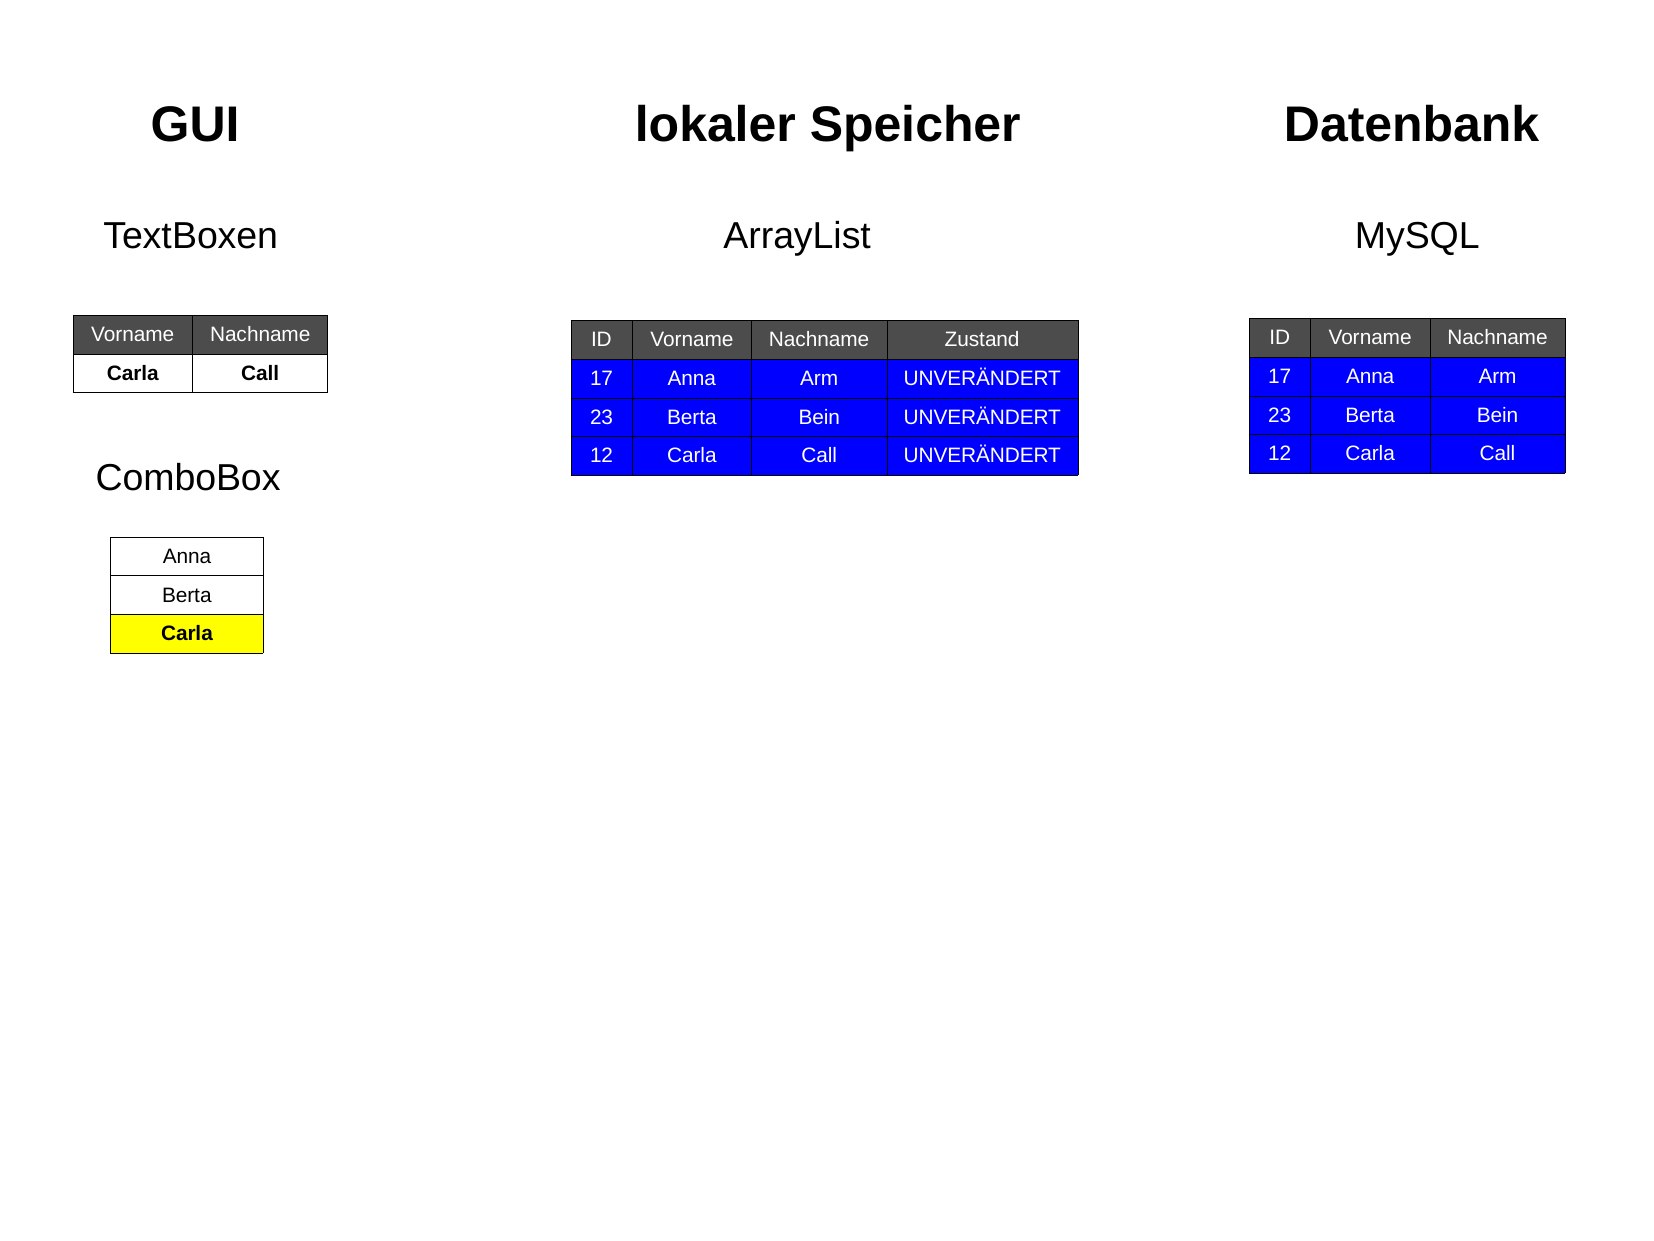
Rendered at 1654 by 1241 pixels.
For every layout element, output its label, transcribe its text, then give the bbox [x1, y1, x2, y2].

text_box lokaler Speicher [620, 88, 1037, 161]
table_header ID [572, 321, 632, 359]
text_box TextBoxen [88, 206, 293, 264]
table_cell 17 [572, 360, 632, 398]
table_cell Call [193, 355, 327, 392]
table_header Vorname [633, 321, 751, 359]
table_cell UNVERÄNDERT [888, 399, 1078, 436]
table_cell Anna [633, 360, 751, 398]
table_cell UNVERÄNDERT [888, 360, 1078, 398]
table_header Vorname [1311, 319, 1430, 357]
table_header ID [1250, 319, 1310, 357]
table_cell UNVERÄNDERT [888, 437, 1078, 475]
text_box GUI [135, 88, 255, 161]
table_header Anna [111, 538, 263, 575]
table_cell Berta [1311, 397, 1430, 434]
table_cell Arm [1431, 358, 1565, 396]
table_cell Arm [752, 360, 887, 398]
table_cell Carla [633, 437, 751, 475]
text_box MySQL [1340, 206, 1495, 264]
table_cell 23 [572, 399, 632, 436]
table_cell Berta [111, 576, 263, 614]
table_header Vorname [74, 316, 192, 354]
text_box ComboBox [80, 448, 296, 506]
table_cell Call [1431, 435, 1565, 473]
table_header Zustand [888, 321, 1078, 359]
table_cell Bein [752, 399, 887, 436]
table_cell 23 [1250, 397, 1310, 434]
table_cell Anna [1311, 358, 1430, 396]
table_cell 17 [1250, 358, 1310, 396]
table_header Nachname [193, 316, 327, 354]
table_header Nachname [752, 321, 887, 359]
table_cell Bein [1431, 397, 1565, 434]
text_box Datenbank [1269, 88, 1555, 161]
table_cell Carla [74, 355, 192, 392]
table_header Nachname [1431, 319, 1565, 357]
text_box ArrayList [708, 206, 886, 264]
table_cell Carla [111, 615, 263, 653]
table_cell 12 [1250, 435, 1310, 473]
table_cell Call [752, 437, 887, 475]
table_cell Carla [1311, 435, 1430, 473]
table_cell Berta [633, 399, 751, 436]
table_cell 12 [572, 437, 632, 475]
